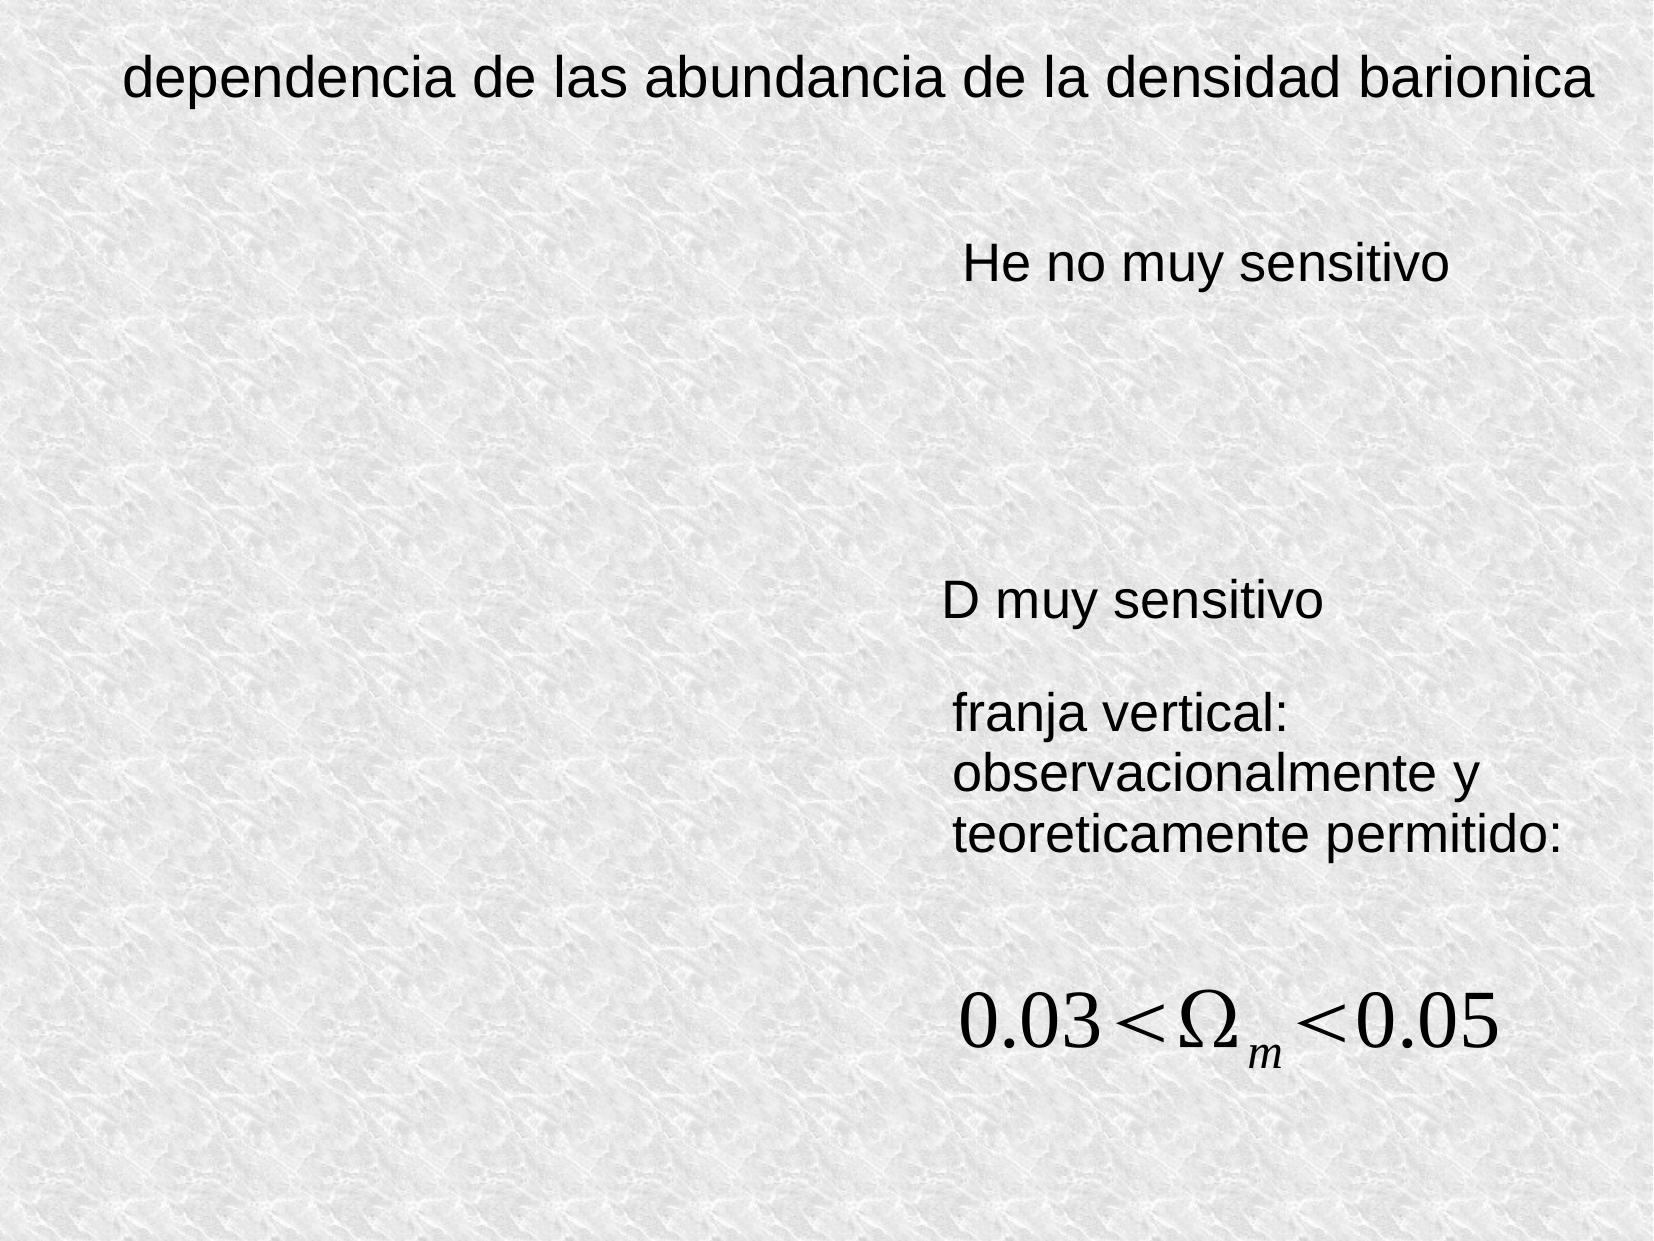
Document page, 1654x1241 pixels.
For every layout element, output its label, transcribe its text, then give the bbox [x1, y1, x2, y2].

chart [937, 975, 1520, 1079]
text_box D muy sensitivo [927, 562, 1313, 643]
picture [0, 0, 1654, 1241]
text_box franja vertical: observacionalmente y teoreticamente permitido: [937, 675, 1526, 887]
text_box dependencia de las abundancia de la densidad barionica [107, 37, 1437, 123]
text_box He no muy sensitivo [947, 225, 1426, 306]
